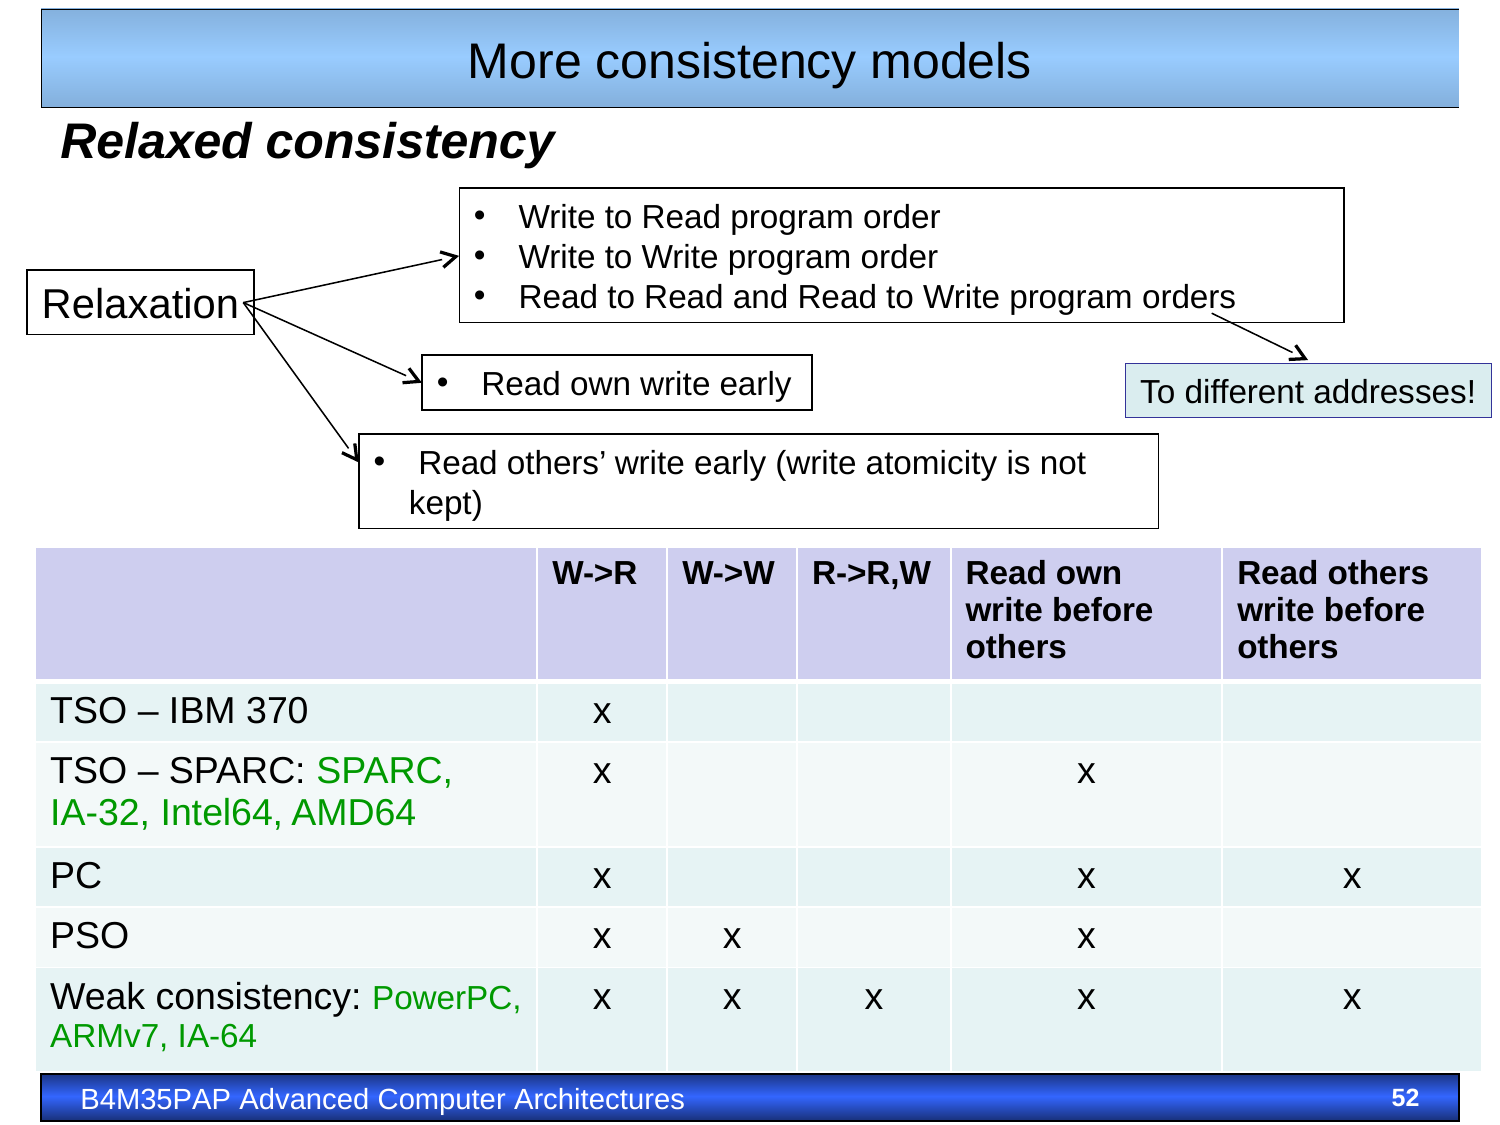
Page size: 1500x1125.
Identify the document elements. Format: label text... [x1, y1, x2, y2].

table_header R->R,W [798, 548, 950, 679]
table_cell x [538, 684, 666, 741]
table_header Read others write before others [1223, 548, 1481, 679]
table_cell [952, 684, 1221, 741]
list Relaxed consistency [3, 101, 1500, 480]
table_header Read own write before others [952, 548, 1221, 679]
table_cell x [538, 743, 666, 846]
table_cell x [668, 968, 796, 1071]
table_cell [798, 684, 950, 741]
table_cell [668, 684, 796, 741]
table_cell [1223, 743, 1481, 846]
table_cell x [952, 848, 1221, 906]
table_cell [668, 848, 796, 906]
table_cell [798, 908, 950, 967]
table_cell x [952, 743, 1221, 846]
table_cell x [668, 908, 796, 967]
table_header W->W [668, 548, 796, 679]
table_cell Weak consistency: PowerPC, ARMv7, IA-64 [36, 968, 536, 1071]
table_cell x [952, 908, 1221, 967]
table_cell x [1223, 968, 1481, 1071]
table_cell x [538, 908, 666, 967]
title More consistency models [41, 8, 1459, 108]
table_cell TSO – IBM 370 [36, 684, 536, 741]
table_cell x [1223, 848, 1481, 906]
table_cell PSO [36, 908, 536, 967]
table_cell x [952, 968, 1221, 1071]
table_header [36, 548, 536, 679]
table_header W->R [538, 548, 666, 679]
text_box Read others’ write early (write atomicity is not kept) [358, 480, 1159, 529]
table_cell x [798, 968, 950, 1071]
table_cell [1223, 684, 1481, 741]
table_cell [798, 848, 950, 906]
table_cell [1223, 908, 1481, 967]
table_cell [798, 743, 950, 846]
table_cell x [538, 968, 666, 1071]
table_cell [668, 743, 796, 846]
table_cell PC [36, 848, 536, 906]
table_cell x [538, 848, 666, 906]
table_cell TSO – SPARC: SPARC, IA-32, Intel64, AMD64 [36, 743, 536, 846]
